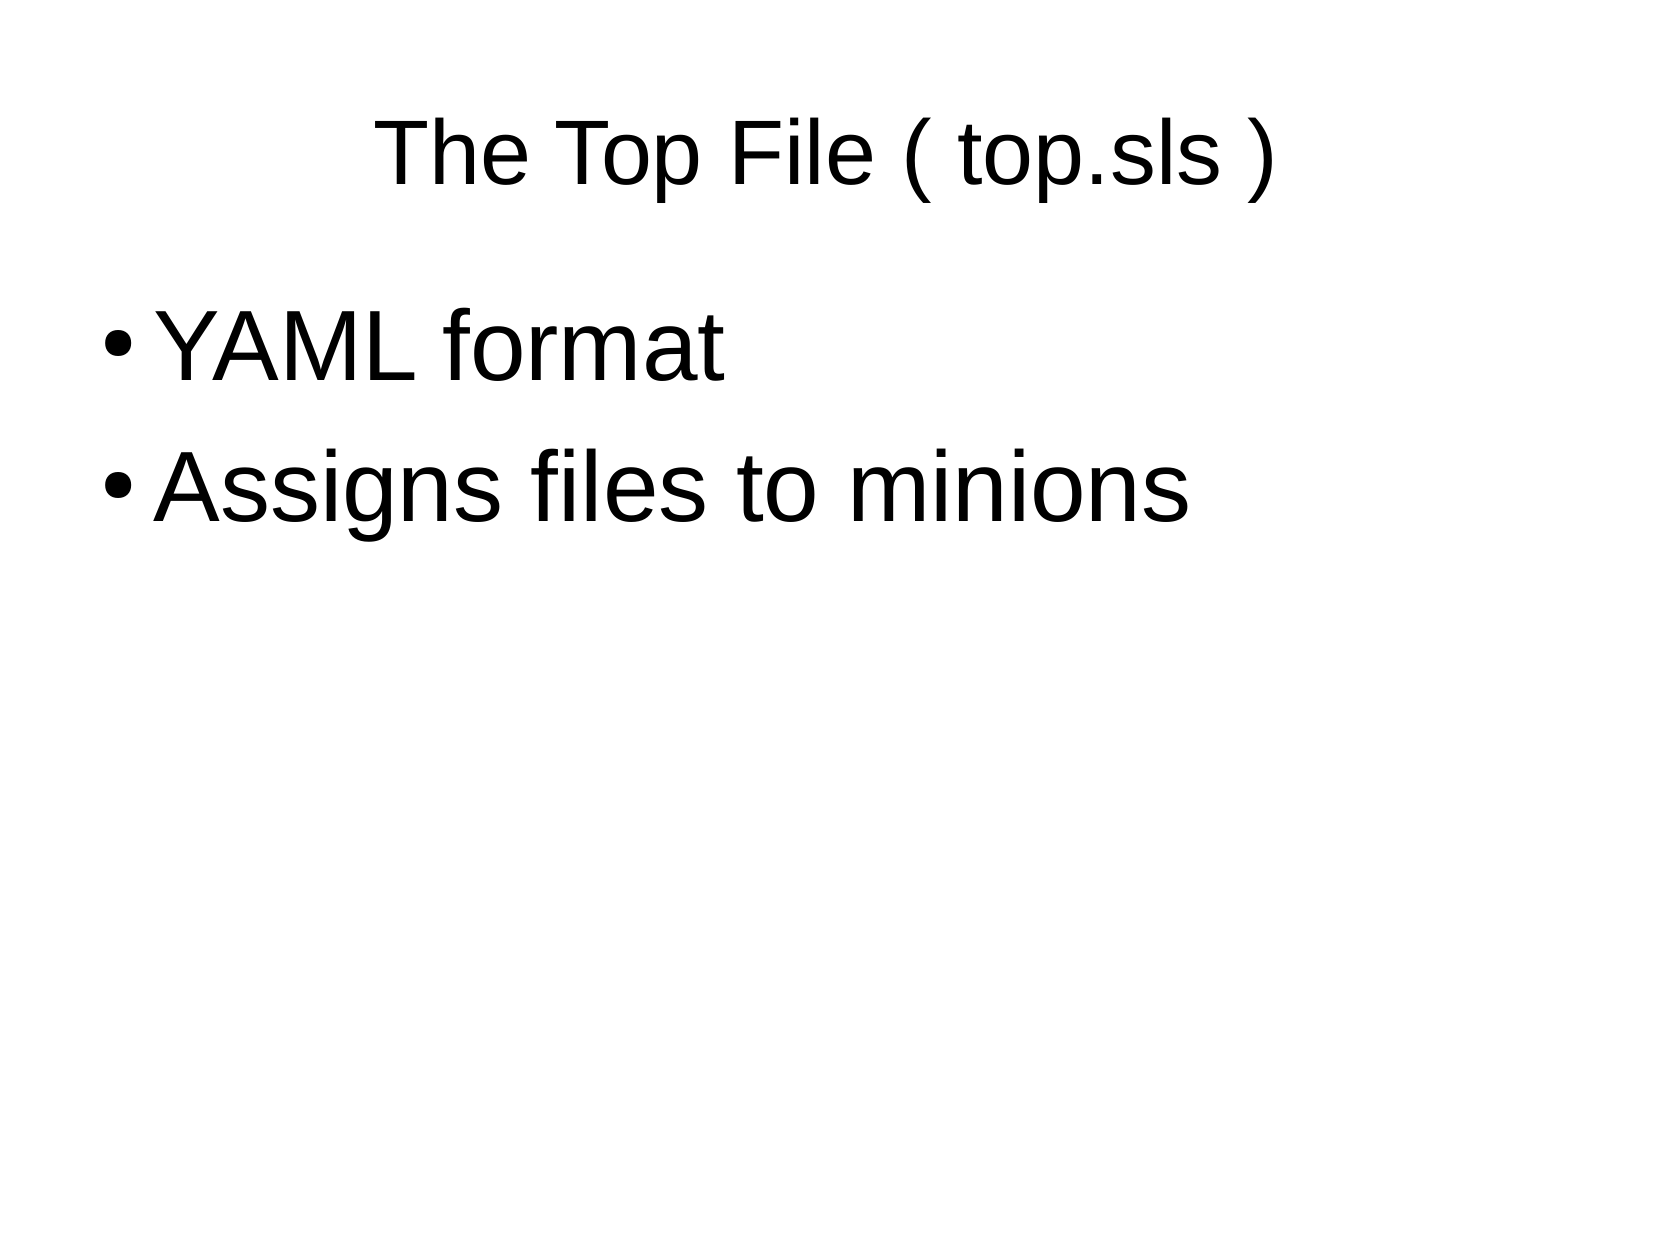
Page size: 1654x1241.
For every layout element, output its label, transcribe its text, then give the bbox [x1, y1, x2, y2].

title The Top File ( top.sls ) [82, 49, 1571, 257]
list YAML format Assigns files to minions [82, 290, 1571, 1010]
